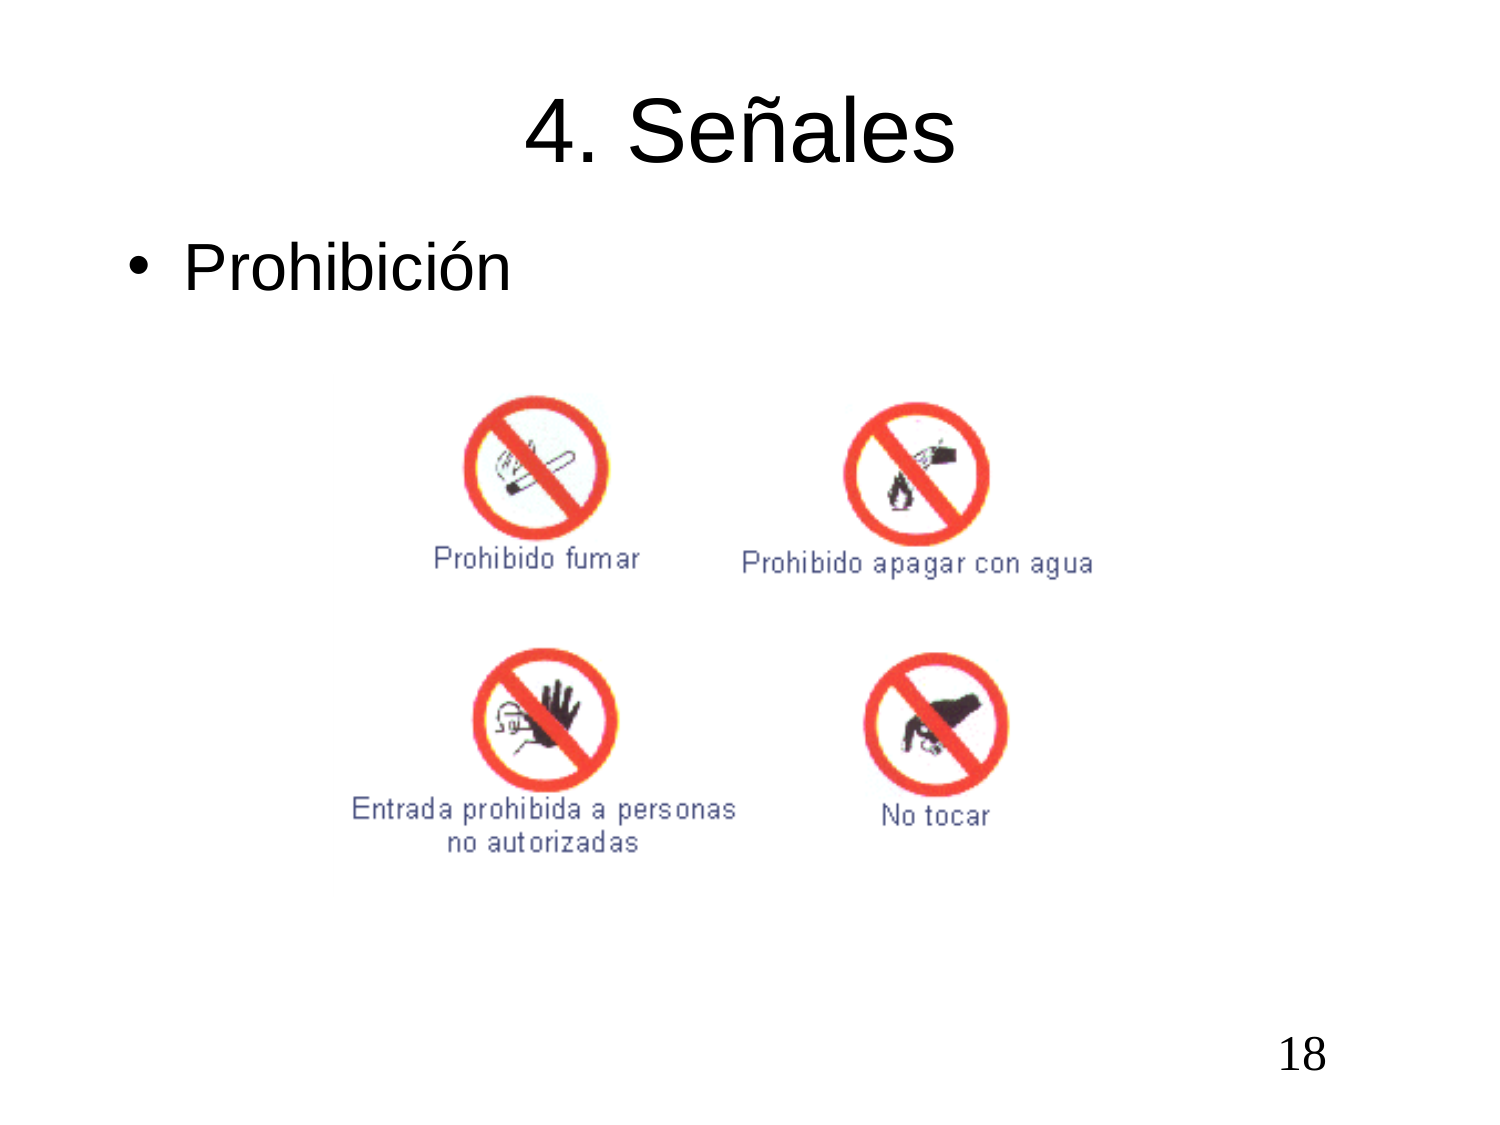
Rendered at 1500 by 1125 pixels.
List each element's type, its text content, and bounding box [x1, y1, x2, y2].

list Prohibición [112, 216, 1388, 1000]
chart [332, 374, 1225, 897]
title 4. Señales [104, 32, 1380, 220]
